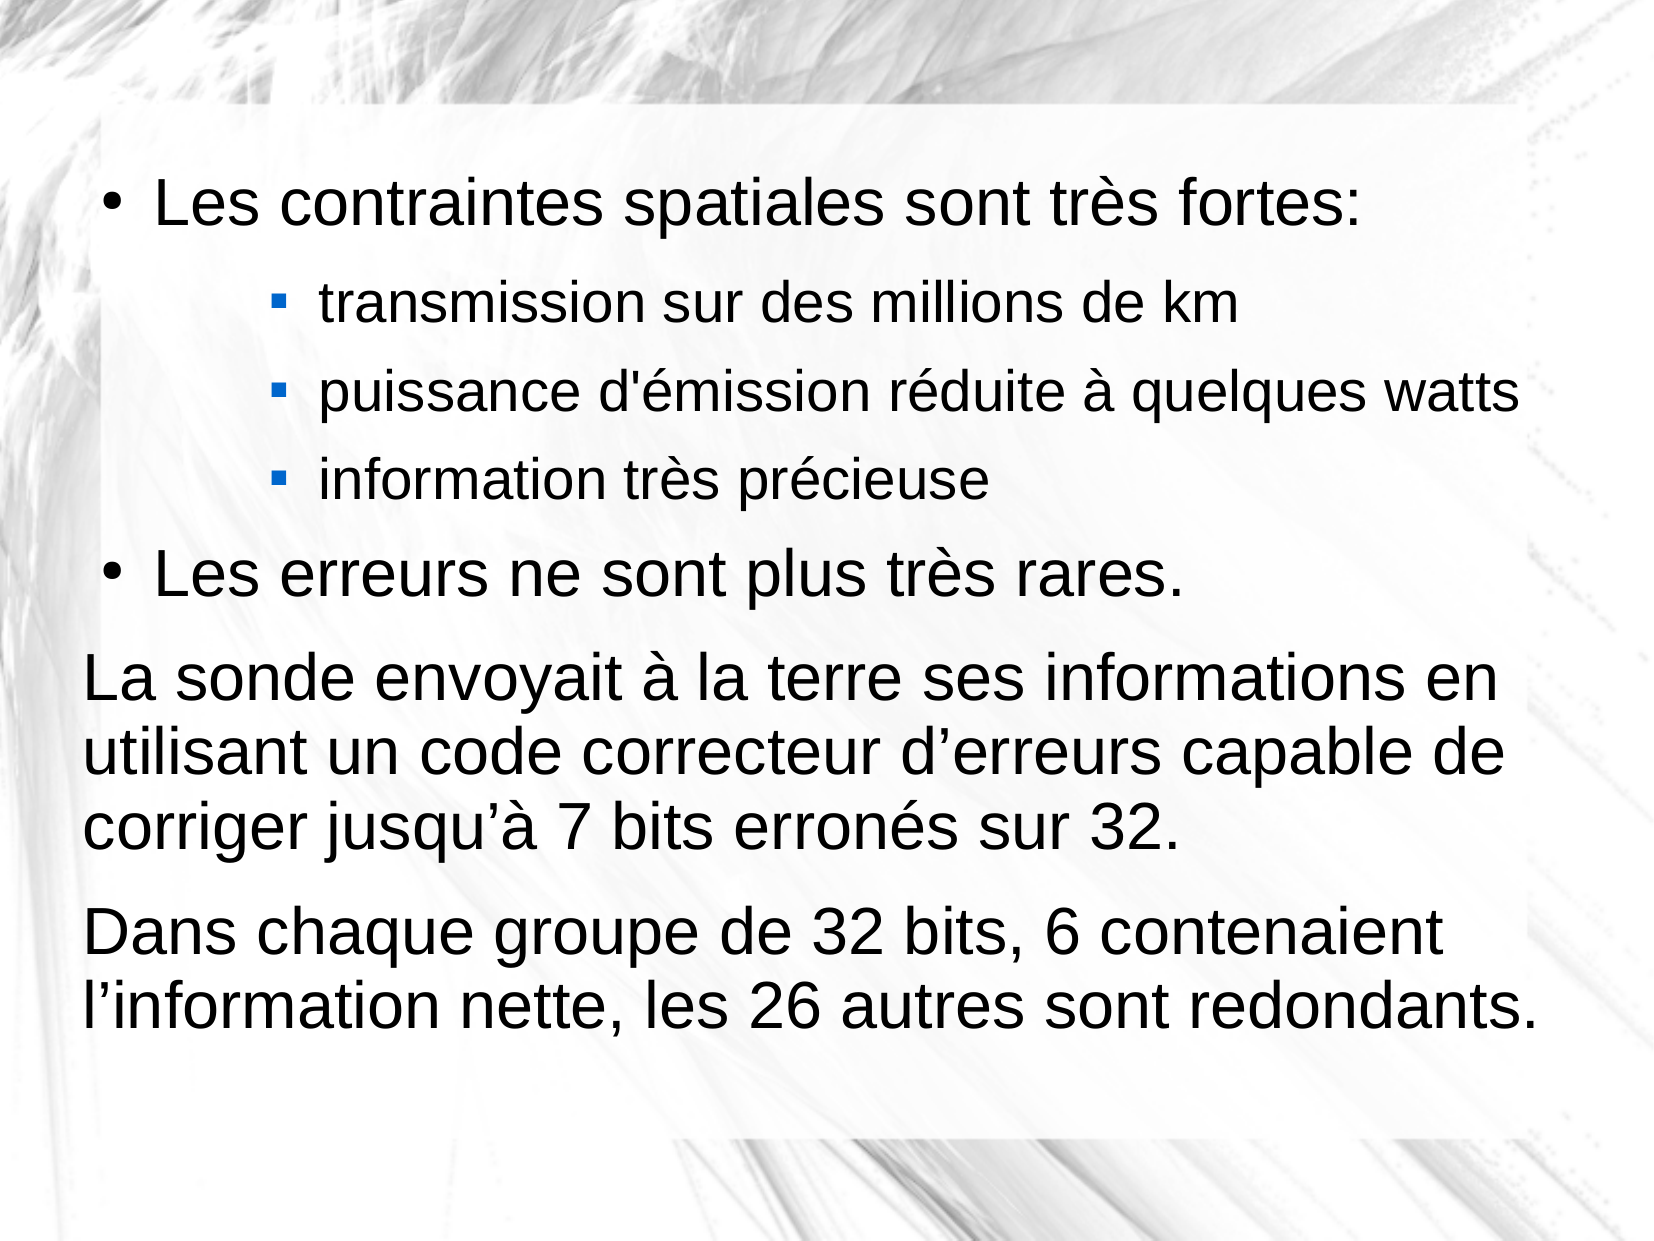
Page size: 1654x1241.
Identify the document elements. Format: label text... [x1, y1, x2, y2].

list Les contraintes spatiales sont très fortes: transmission sur des millions de km puissance d'émission réduite à quelques watts information très précieuse Les erreurs ne sont plus très rares. La sonde envoyait à la terre ses informations en utilisant un code correcteur d’erreurs capable de corriger jusqu’à 7 bits erronés sur 32. Dans chaque groupe de 32 bits, 6 contenaient l’information nette, les 26 autres sont redondants. [82, 165, 1560, 970]
picture [0, 0, 1654, 1241]
